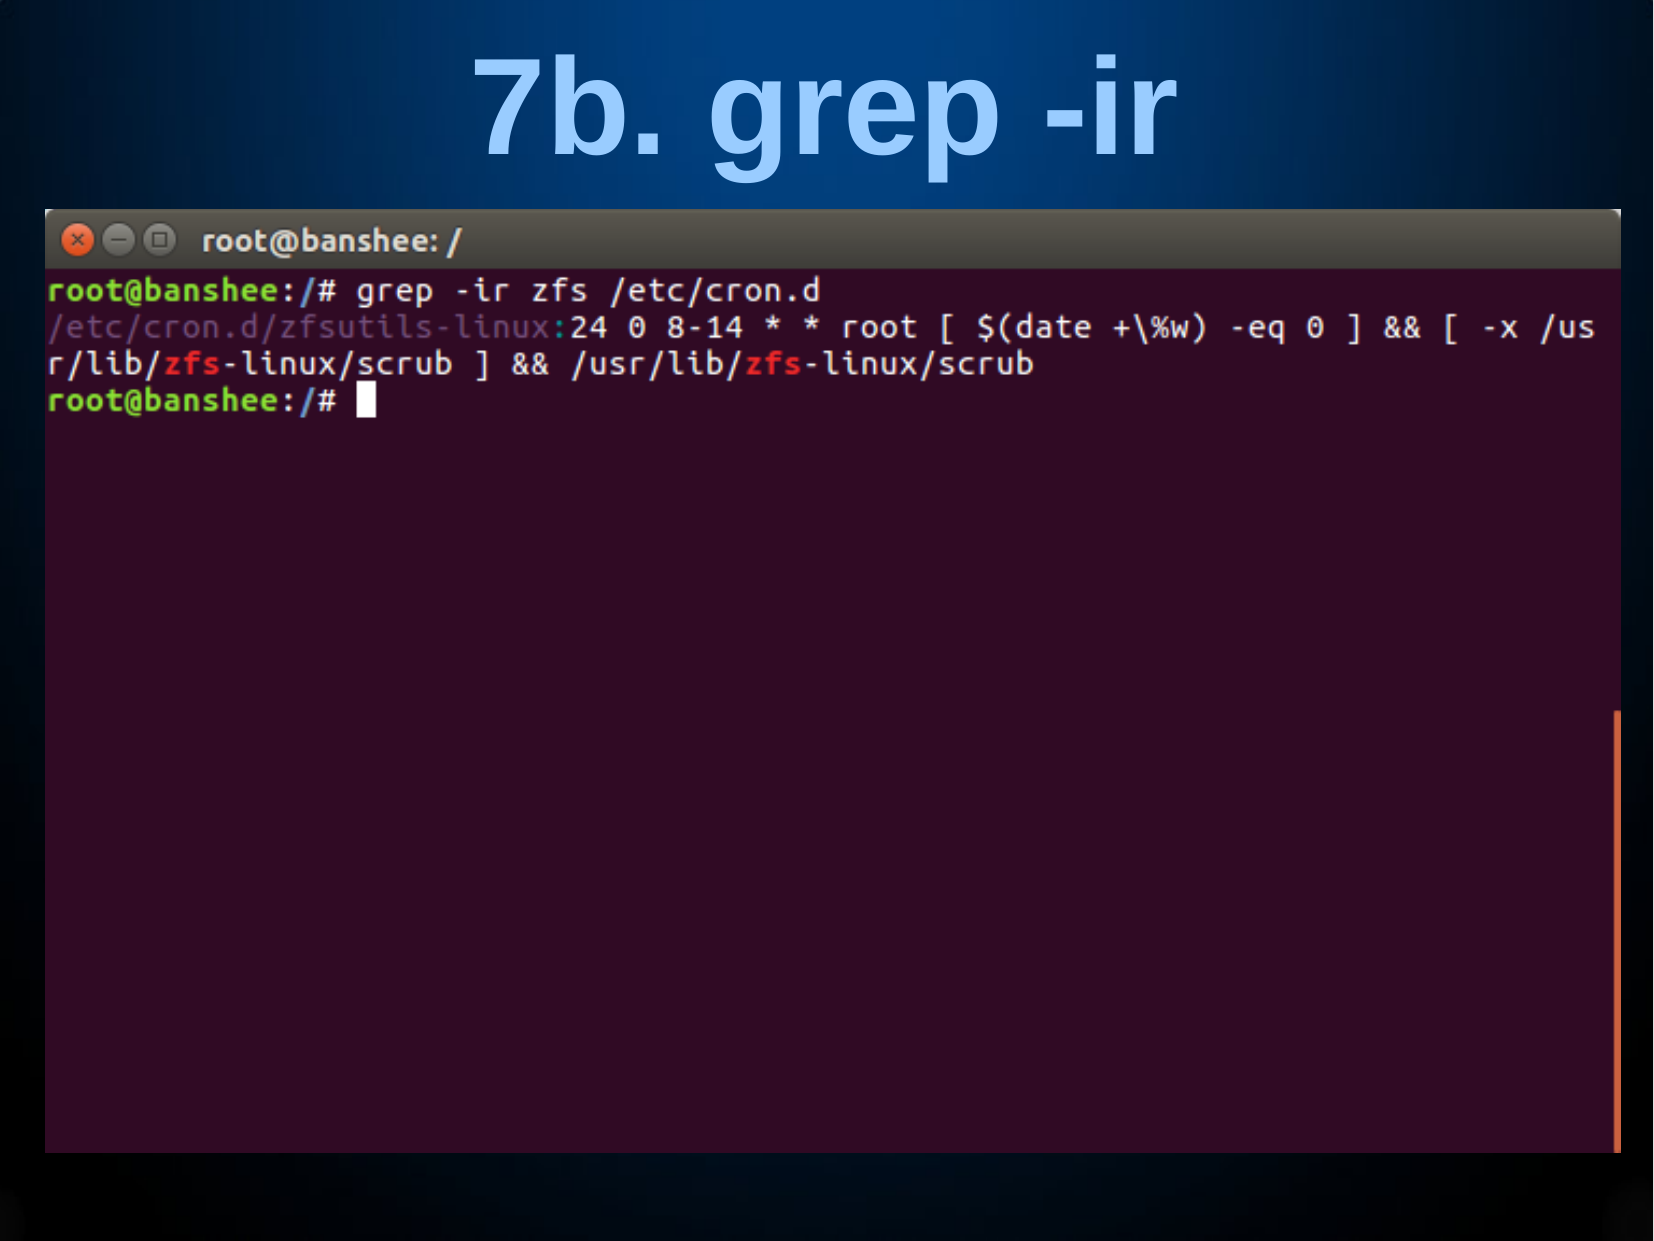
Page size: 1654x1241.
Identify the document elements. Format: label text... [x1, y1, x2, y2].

picture [0, 0, 1654, 1241]
title 7b. grep -ir [0, 2, 1651, 211]
